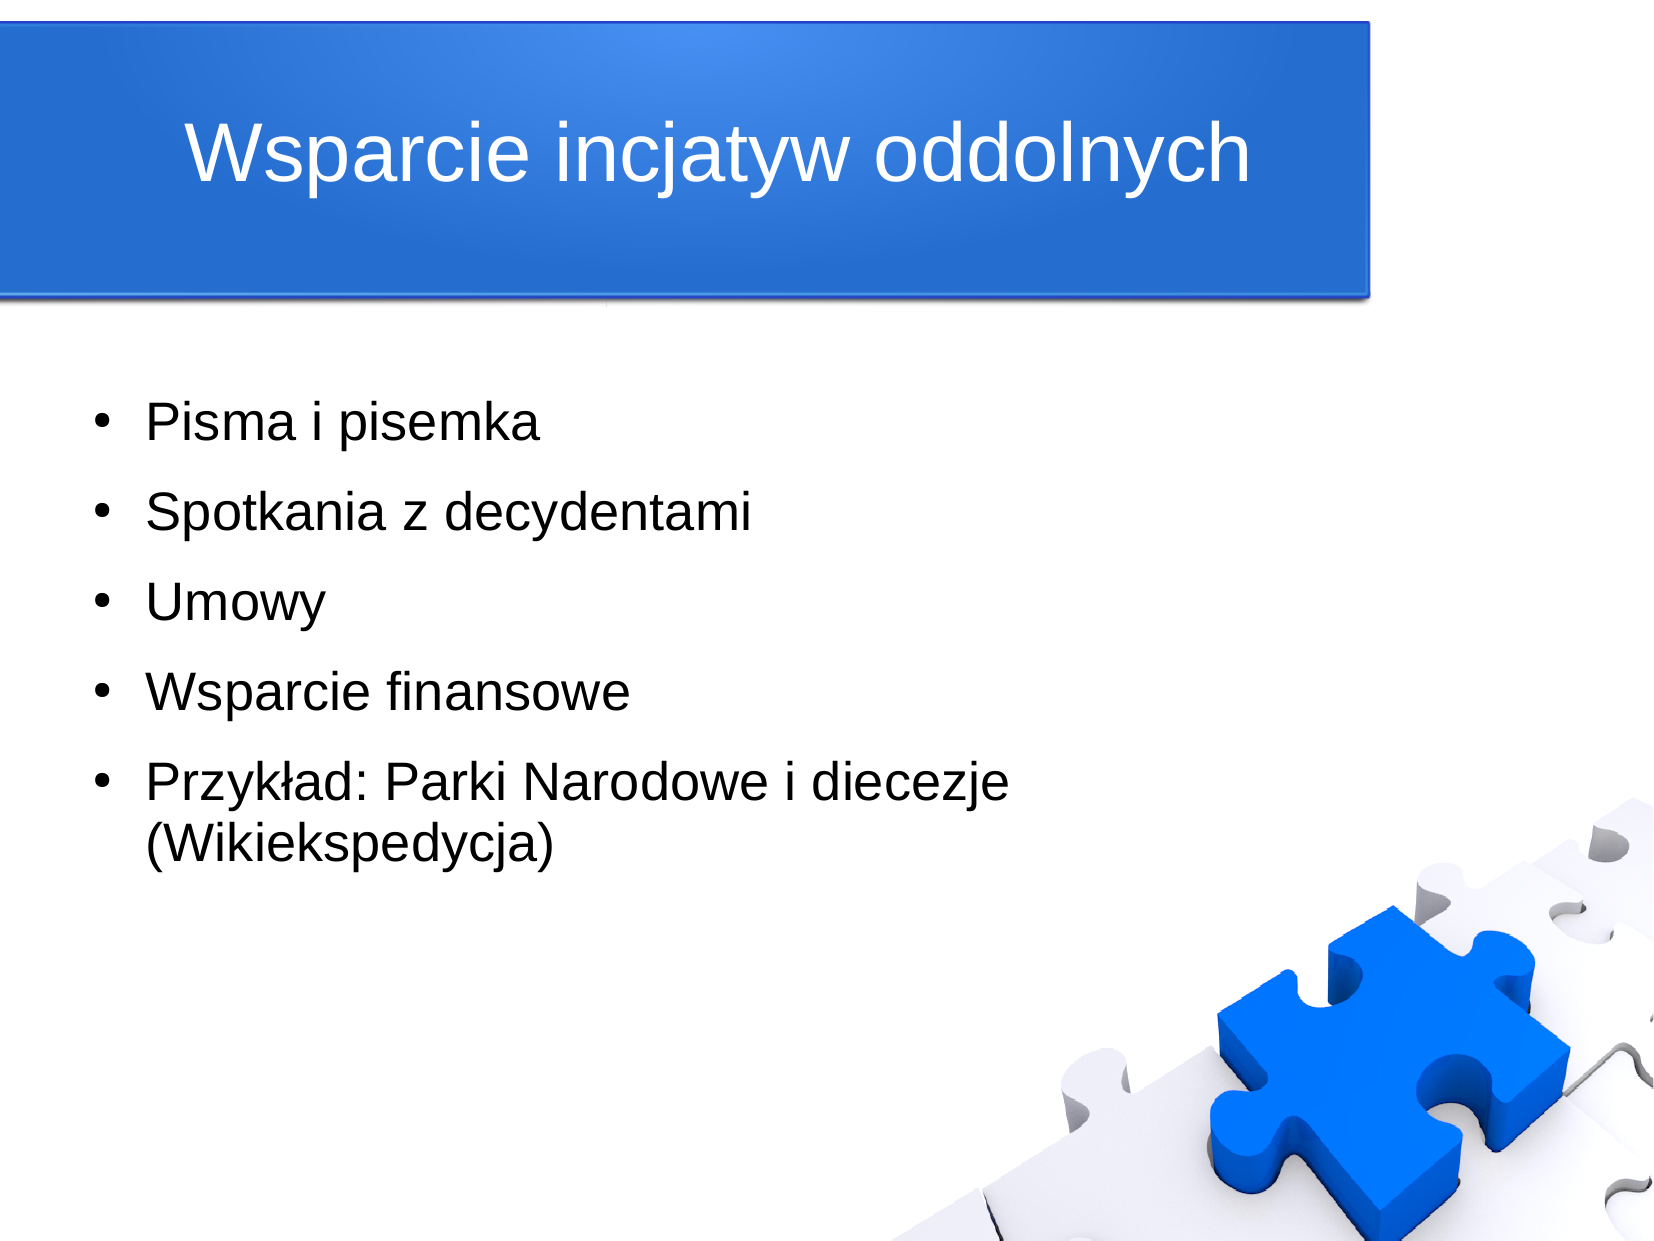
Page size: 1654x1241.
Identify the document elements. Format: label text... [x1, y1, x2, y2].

picture [872, 655, 1654, 1241]
list Pisma i pisemka Spotkania z decydentami Umowy Wsparcie finansowe Przykład: Parki Narodowe i diecezje (Wikiekspedycja) [75, 391, 1426, 1096]
title Wsparcie incjatyw oddolnych [82, 49, 1356, 257]
picture [0, 21, 1375, 307]
